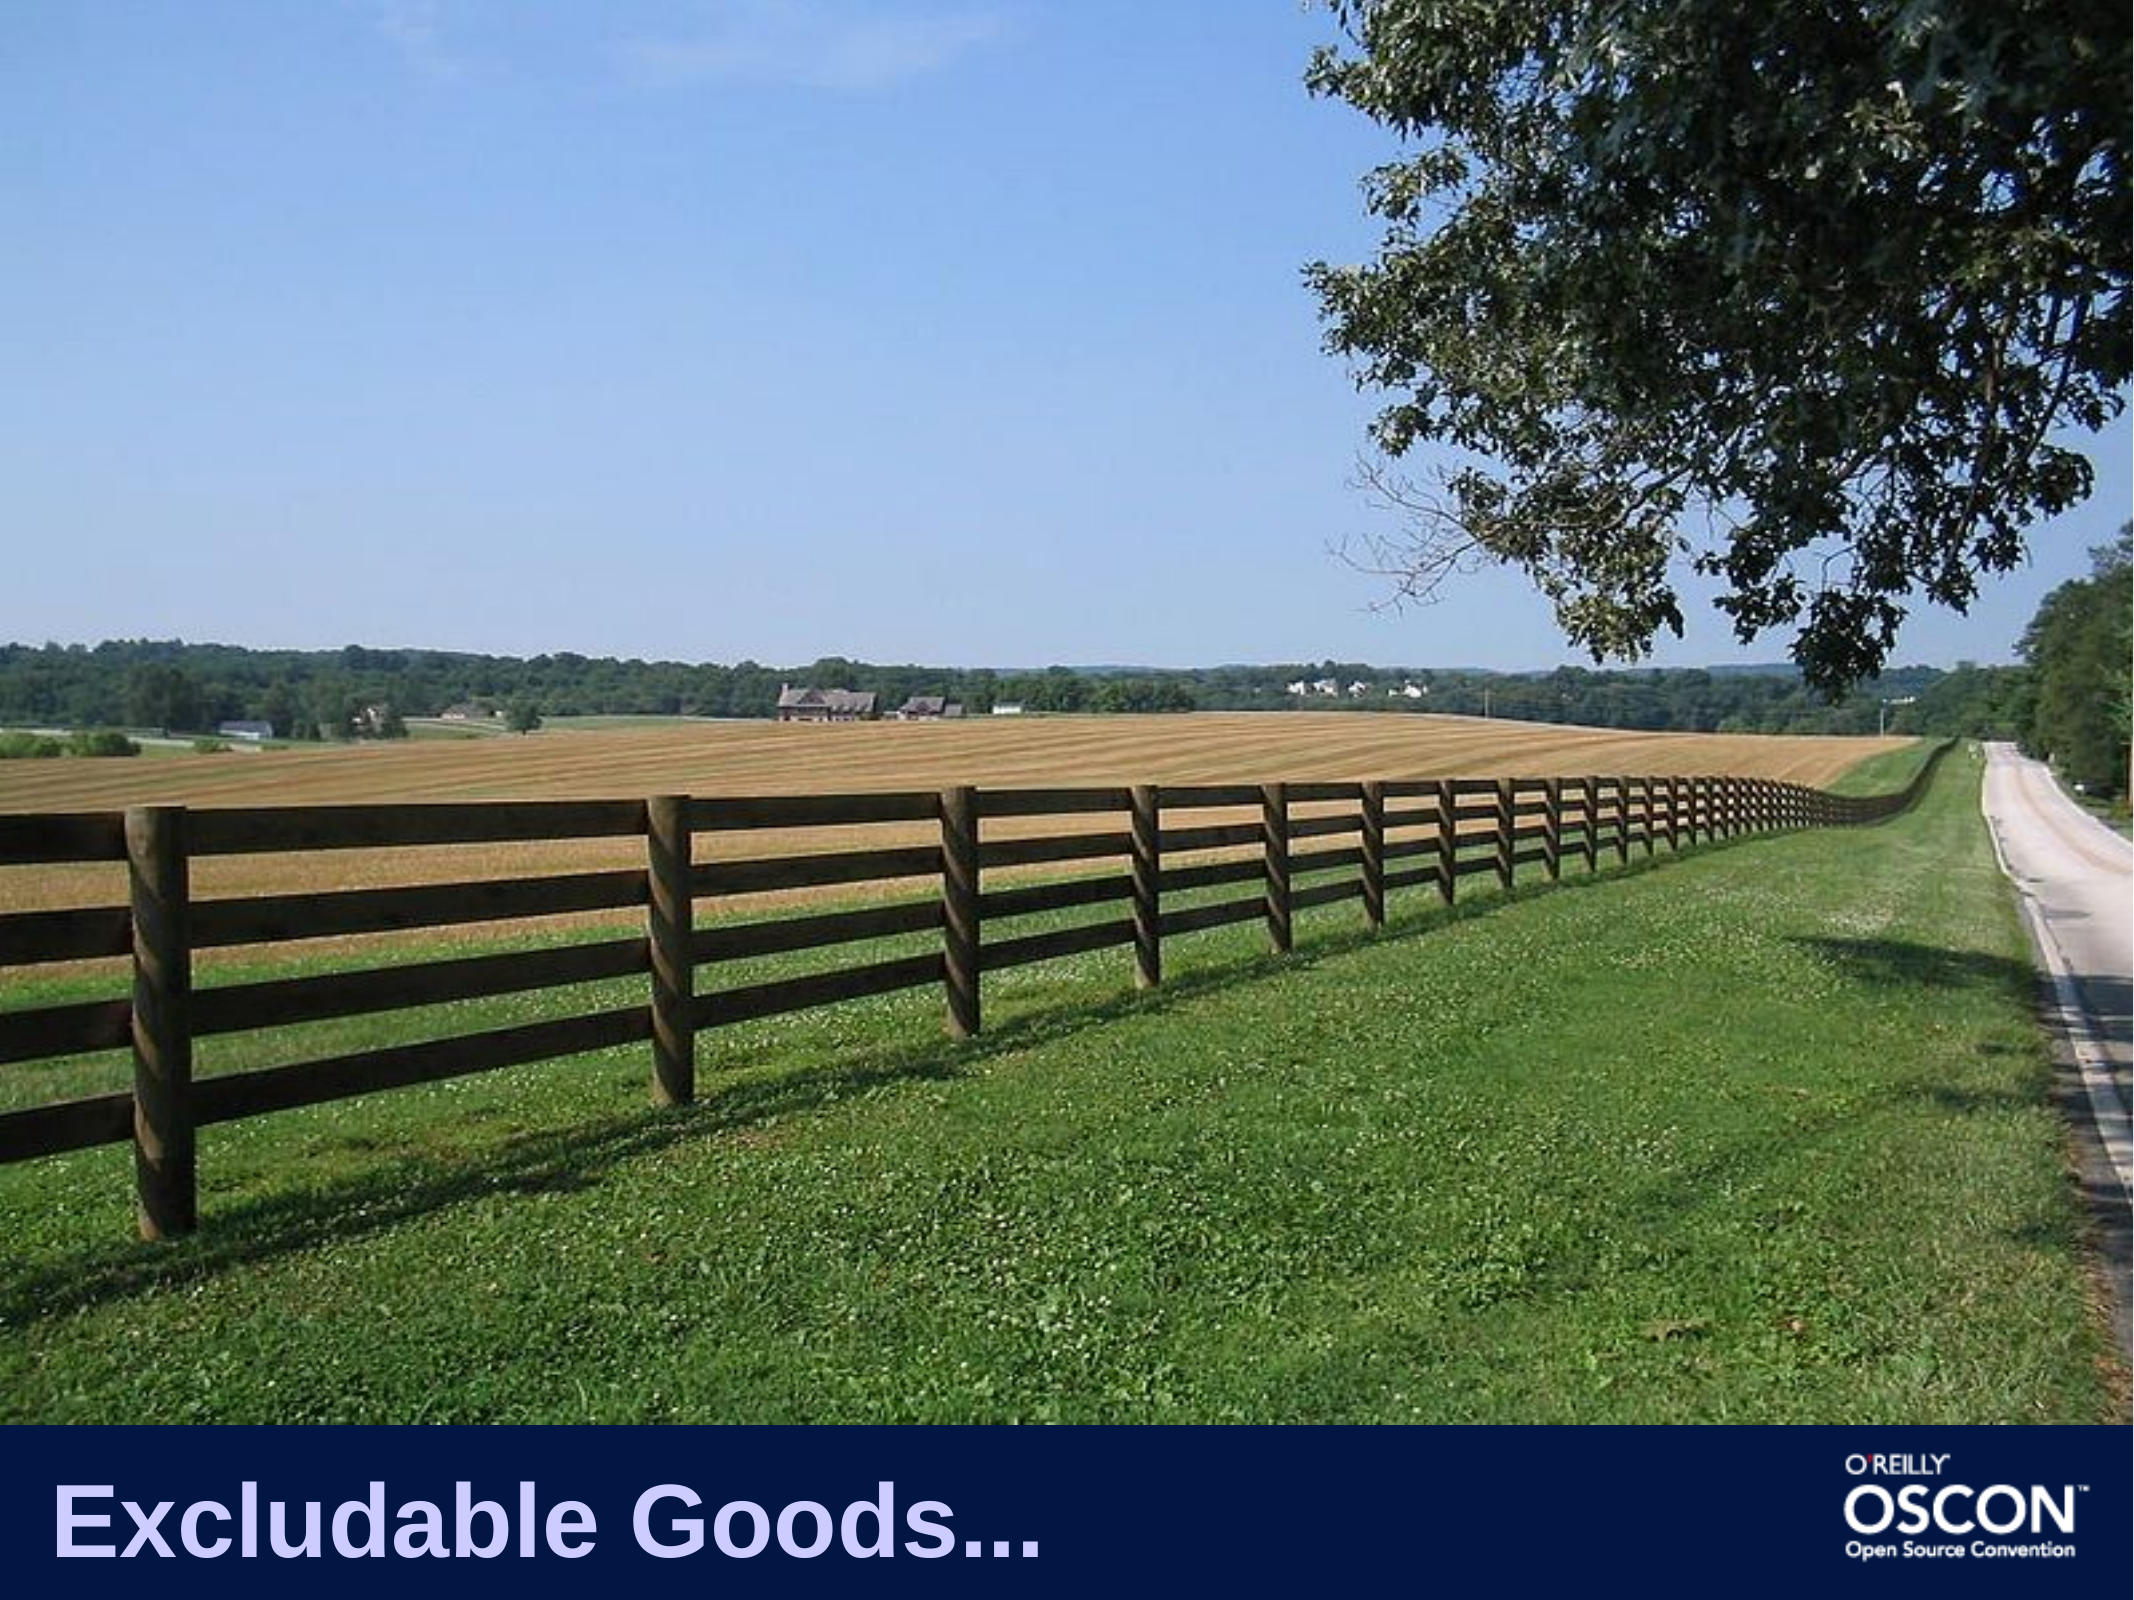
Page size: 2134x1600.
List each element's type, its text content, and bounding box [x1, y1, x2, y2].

picture [0, 0, 2134, 1600]
title Excludable Goods... [41, 1432, 2094, 1600]
